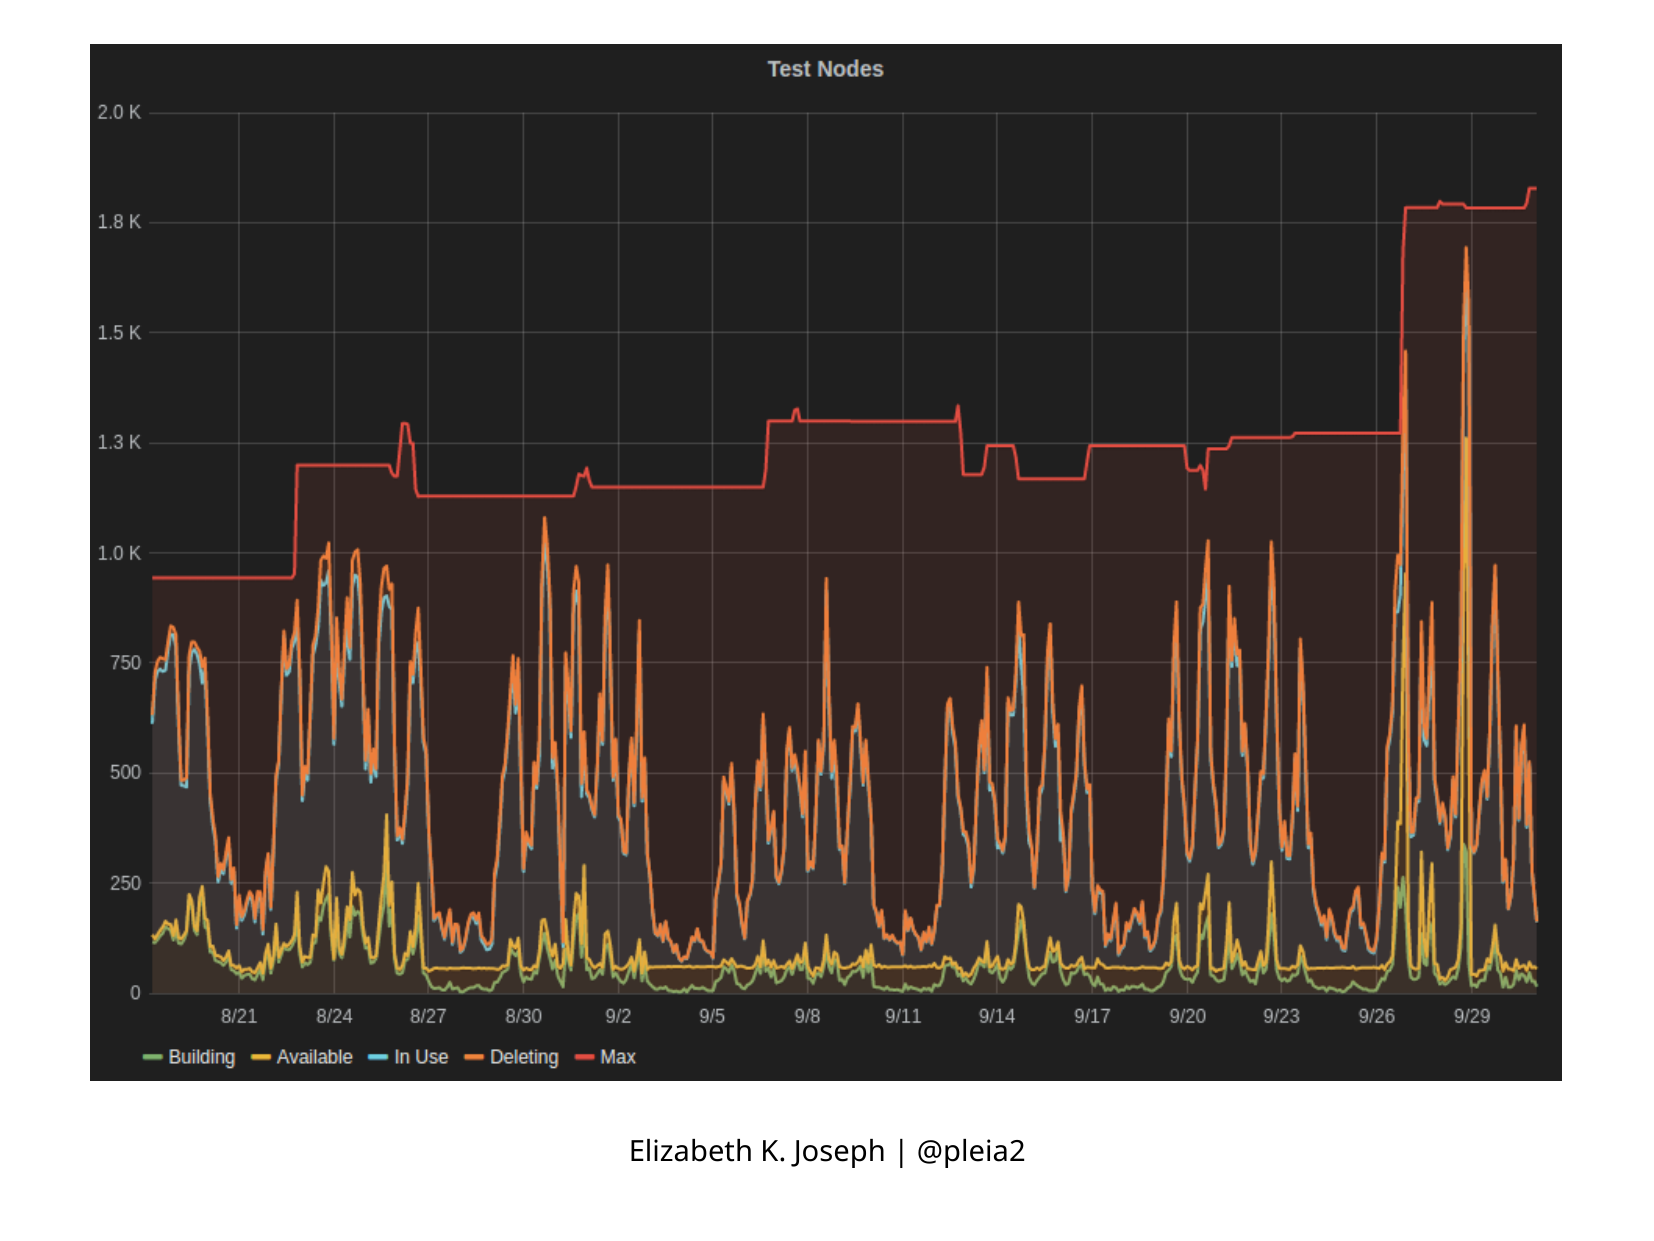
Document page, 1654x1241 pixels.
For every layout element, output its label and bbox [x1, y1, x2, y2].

picture [90, 44, 1562, 1081]
